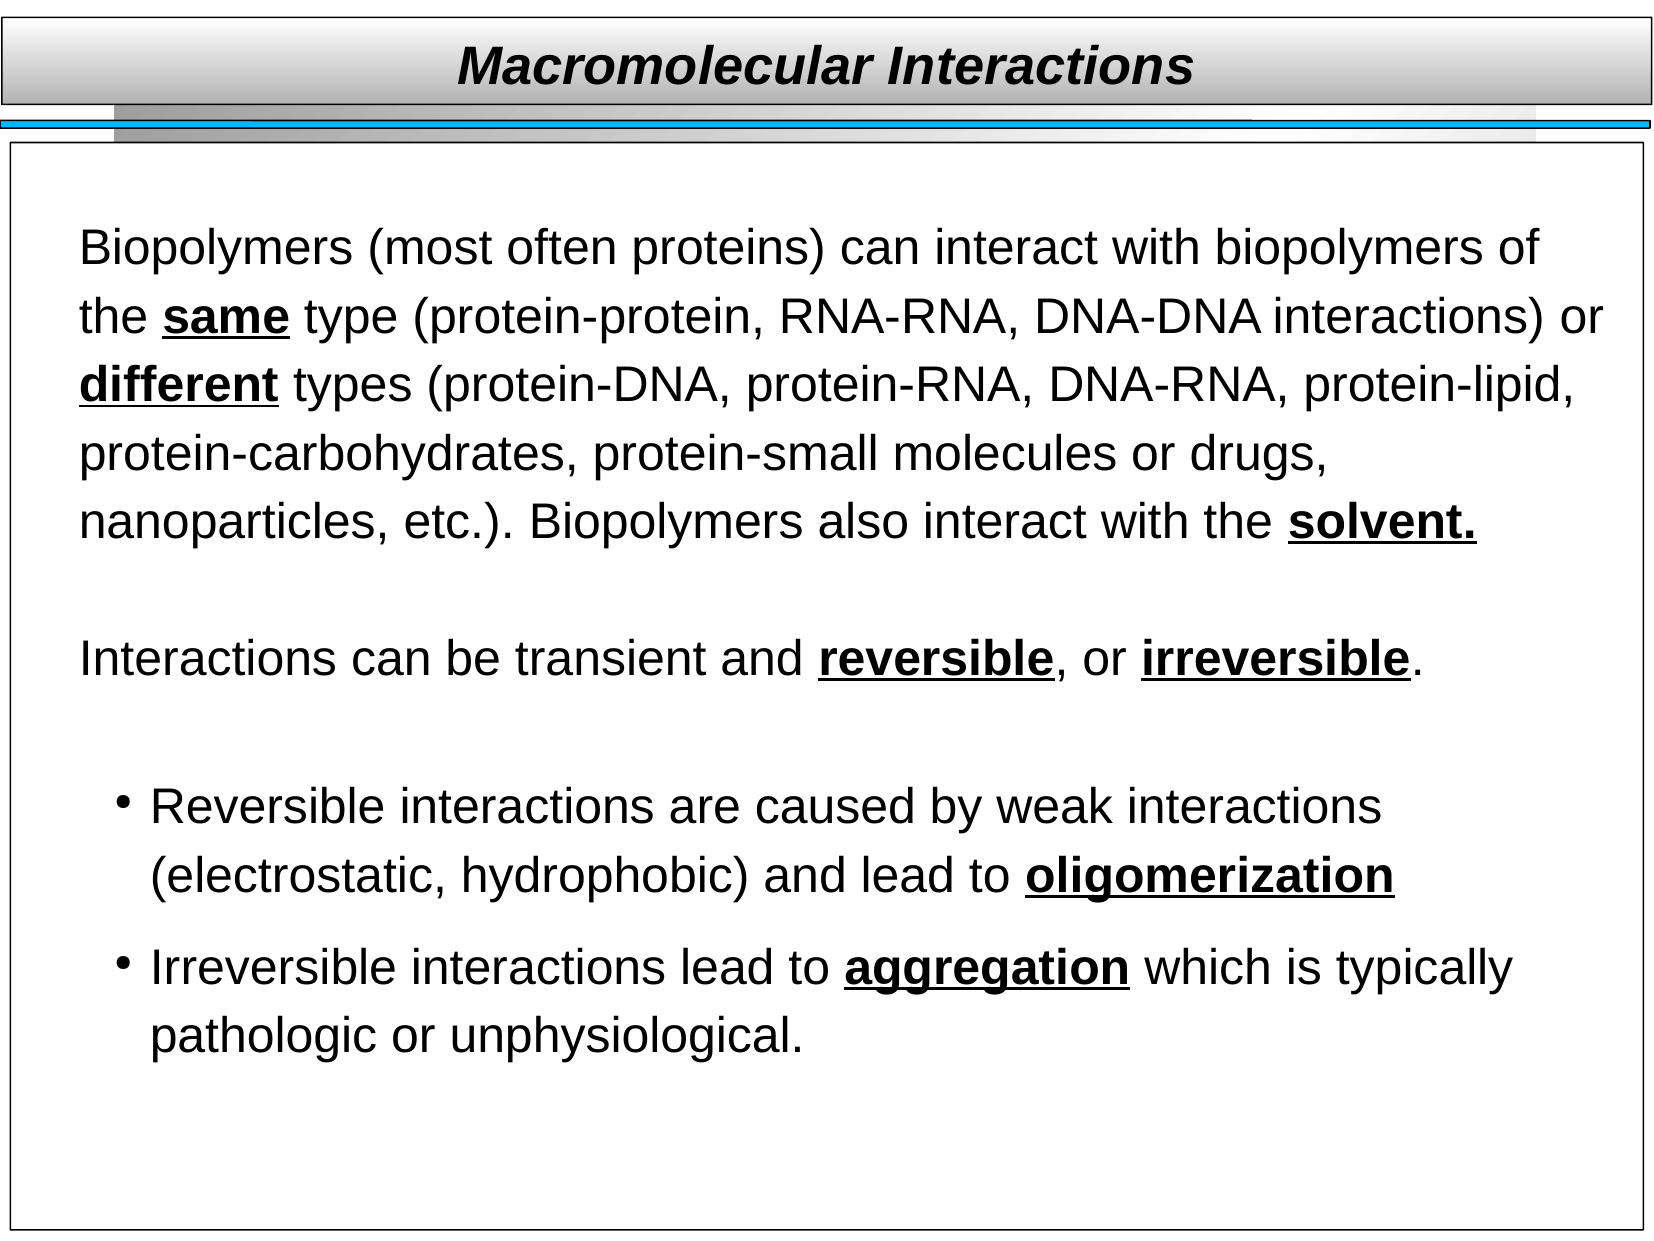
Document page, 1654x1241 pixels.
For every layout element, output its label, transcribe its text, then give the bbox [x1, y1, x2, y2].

text_box Macromolecular Interactions [1, 17, 1652, 105]
text_box Biopolymers (most often proteins) can interact with biopolymers of the same type (protein-protein, RNA-RNA, DNA-DNA interactions) or different types (protein-DNA, protein-RNA, DNA-RNA, protein-lipid, protein-carbohydrates, protein-small molecules or drugs, nanoparticles, etc.). Biopolymers also interact with the solvent. Interactions can be transient and reversible, or irreversible. Reversible interactions are caused by weak interactions (electrostatic, hydrophobic) and lead to oligomerization Irreversible interactions lead to aggregation which is typically pathologic or unphysiological. [78, 203, 1615, 1088]
text_box [0, 120, 1651, 129]
text_box [10, 142, 1644, 1230]
